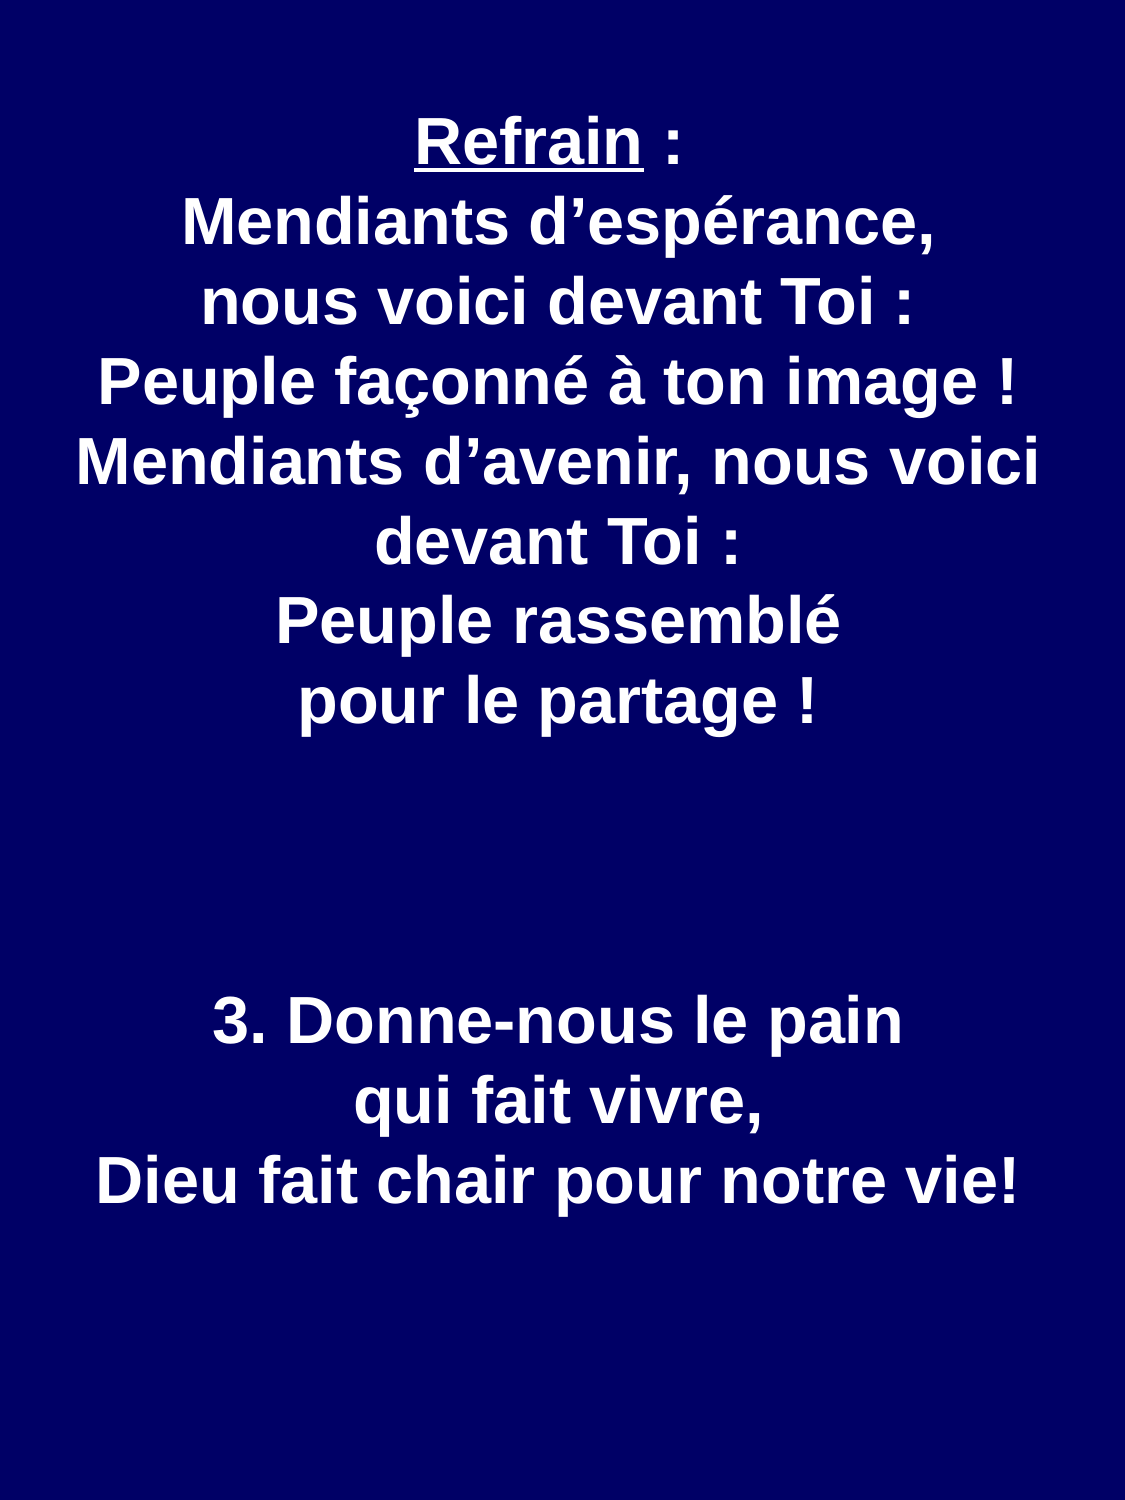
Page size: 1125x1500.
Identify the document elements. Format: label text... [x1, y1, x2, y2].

text_box Refrain : Mendiants d’espérance, nous voici devant Toi : Peuple façonné à ton image ! Mendiants d’avenir, nous voici devant Toi : Peuple rassemblé pour le partage ! 3. Donne-nous le pain qui fait vivre, Dieu fait chair pour notre vie! [0, 45, 1125, 1500]
